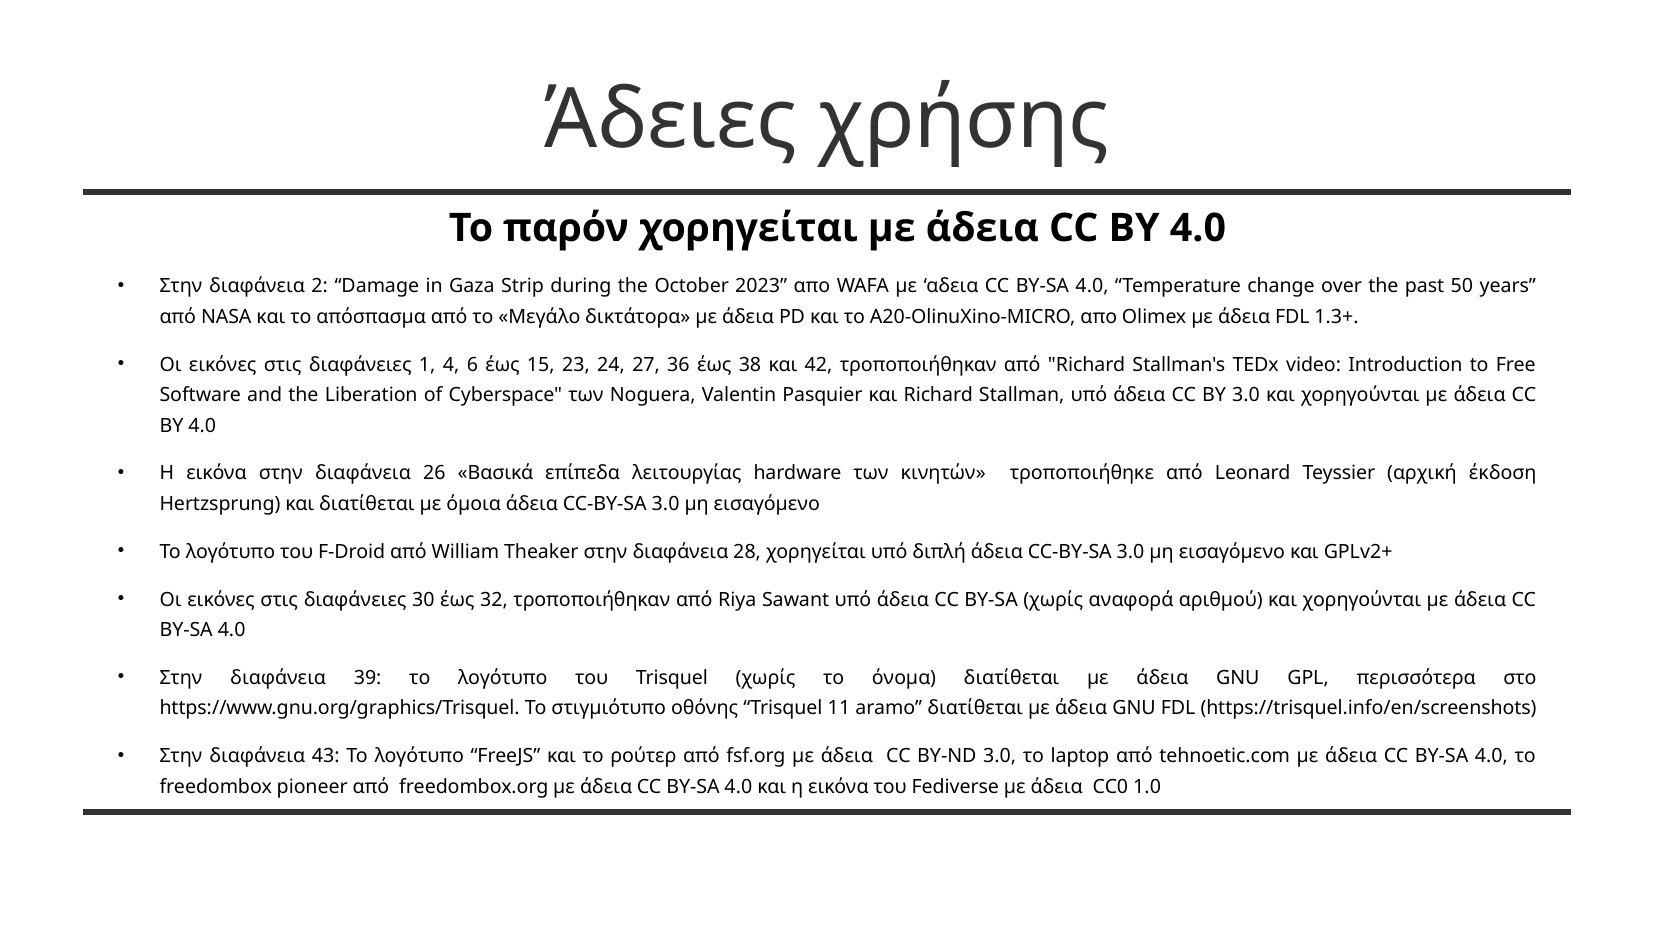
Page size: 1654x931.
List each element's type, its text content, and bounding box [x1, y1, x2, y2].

list Το παρόν χορηγείται με άδεια CC BY 4.0 Στην διαφάνεια 2: “Damage in Gaza Strip during the October 2023” απο WAFA με ‘αδεια CC BY-SA 4.0, “Temperature change over the past 50 years” από NASA και το απόσπασμα από το «Μεγάλο δικτάτορα» με άδεια PD και το A20-OlinuXino-MICRO, απο Olimex με άδεια FDL 1.3+. Οι εικόνες στις διαφάνειες 1, 4, 6 έως 15, 23, 24, 27, 36 έως 38 και 42, τροποποιήθηκαν από "Richard Stallman's TEDx video: Introduction to Free Software and the Liberation of Cyberspace" των Noguera, Valentin Pasquier και Richard Stallman, υπό άδεια CC BY 3.0 και χορηγούνται με άδεια CC BY 4.0 Η εικόνα στην διαφάνεια 26 «Βασικά επίπεδα λειτουργίας hardware των κινητών» τροποποιήθηκε από Leonard Teyssier (αρχική έκδοση Hertzsprung) και διατίθεται με όμοια άδεια CC-BY-SA 3.0 μη εισαγόμενο To λογότυπο του F-Droid από William Theaker στην διαφάνεια 28, χορηγείται υπό διπλή άδεια CC-BY-SA 3.0 μη εισαγόμενο και GPLv2+ Οι εικόνες στις διαφάνειες 30 έως 32, τροποποιήθηκαν από Riya Sawant υπό άδεια CC BY-SA (χωρίς αναφορά αριθμού) και χορηγούνται με άδεια CC BY-SA 4.0 Στην διαφάνεια 39: το λογότυπο του Trisquel (χωρίς το όνομα) διατίθεται με άδεια GNU GPL, περισσότερα στο https://www.gnu.org/graphics/Trisquel. Το στιγμιότυπο οθόνης “Trisquel 11 aramo” διατίθεται με άδεια GNU FDL (https://trisquel.info/en/screenshots) Στην διαφάνεια 43: Το λογότυπο “FreeJS” και το ρούτερ από fsf.org με άδεια CC BY-ND 3.0, το laptop από tehnoetic.com με άδεια CC BY-SA 4.0, το freedombox pioneer από freedombox.org με άδεια CC BY-SA 4.0 και η εικόνα του Fediverse με άδεια CC0 1.0 [117, 199, 1536, 809]
title Άδειες χρήσης [82, 37, 1571, 189]
